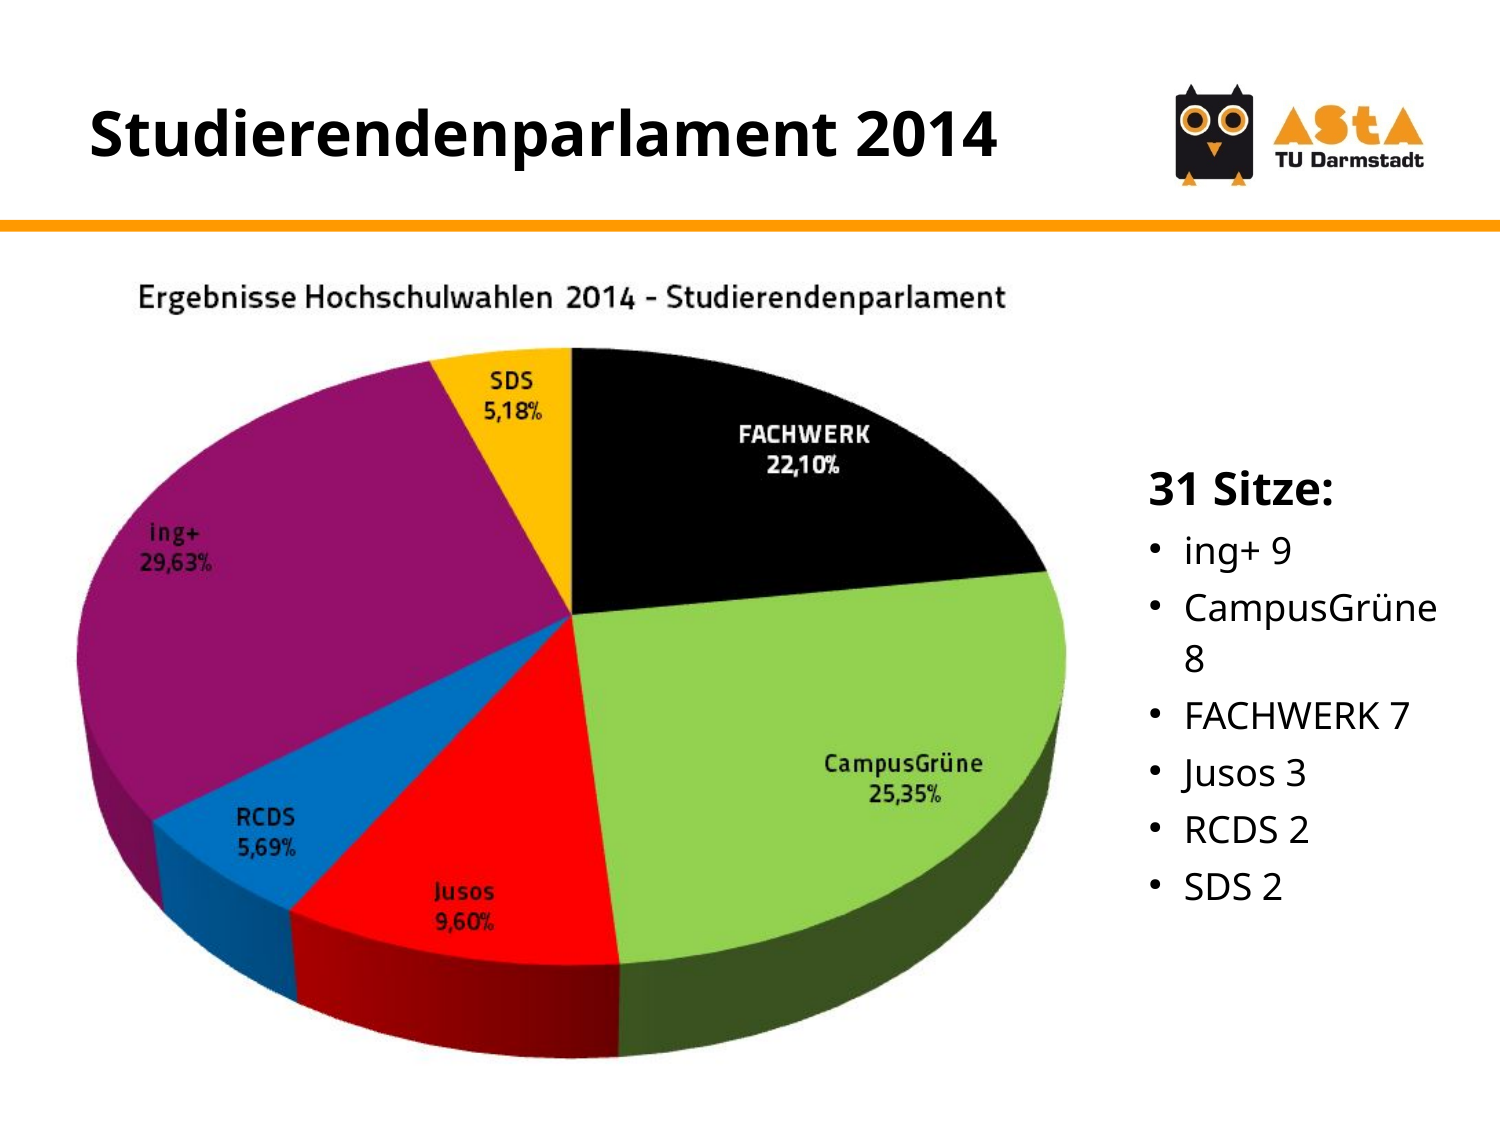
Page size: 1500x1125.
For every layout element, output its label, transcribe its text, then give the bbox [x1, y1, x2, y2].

text_box 31 Sitze: ing+ 9 CampusGrüne 8 FACHWERK 7 Jusos 3 RCDS 2 SDS 2 [1133, 448, 1465, 970]
text_box Studierendenparlament 2014 [74, 66, 1152, 197]
picture [1163, 78, 1434, 190]
picture [55, 271, 1087, 1075]
